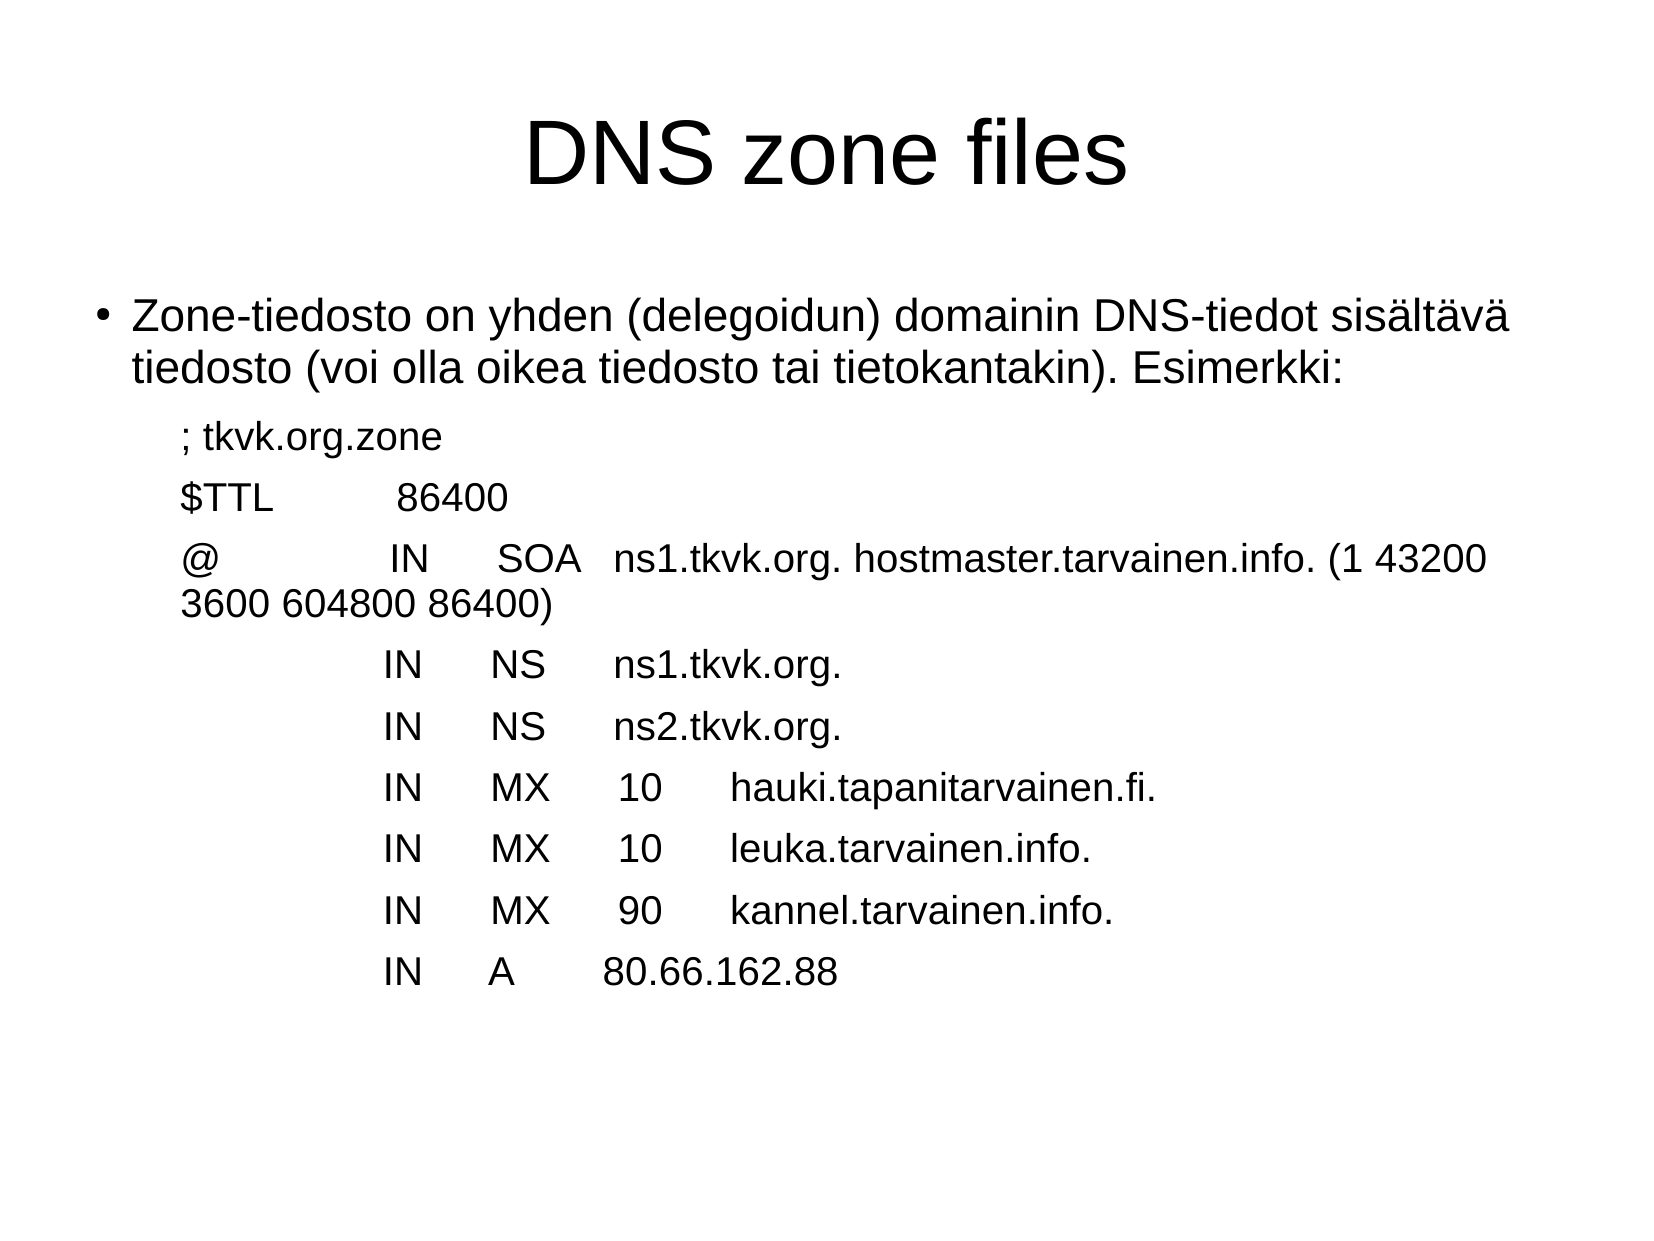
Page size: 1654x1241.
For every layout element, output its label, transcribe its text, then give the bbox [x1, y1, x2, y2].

list Zone-tiedosto on yhden (delegoidun) domainin DNS-tiedot sisältävä tiedosto (voi olla oikea tiedosto tai tietokantakin). Esimerkki: ; tkvk.org.zone $TTL 86400 @ IN SOA ns1.tkvk.org. hostmaster.tarvainen.info. (1 43200 3600 604800 86400) IN NS ns1.tkvk.org. IN NS ns2.tkvk.org. IN MX 10 hauki.tapanitarvainen.fi. IN MX 10 leuka.tarvainen.info. IN MX 90 kannel.tarvainen.info. IN A 80.66.162.88 [82, 290, 1571, 1010]
title DNS zone files [82, 49, 1571, 257]
